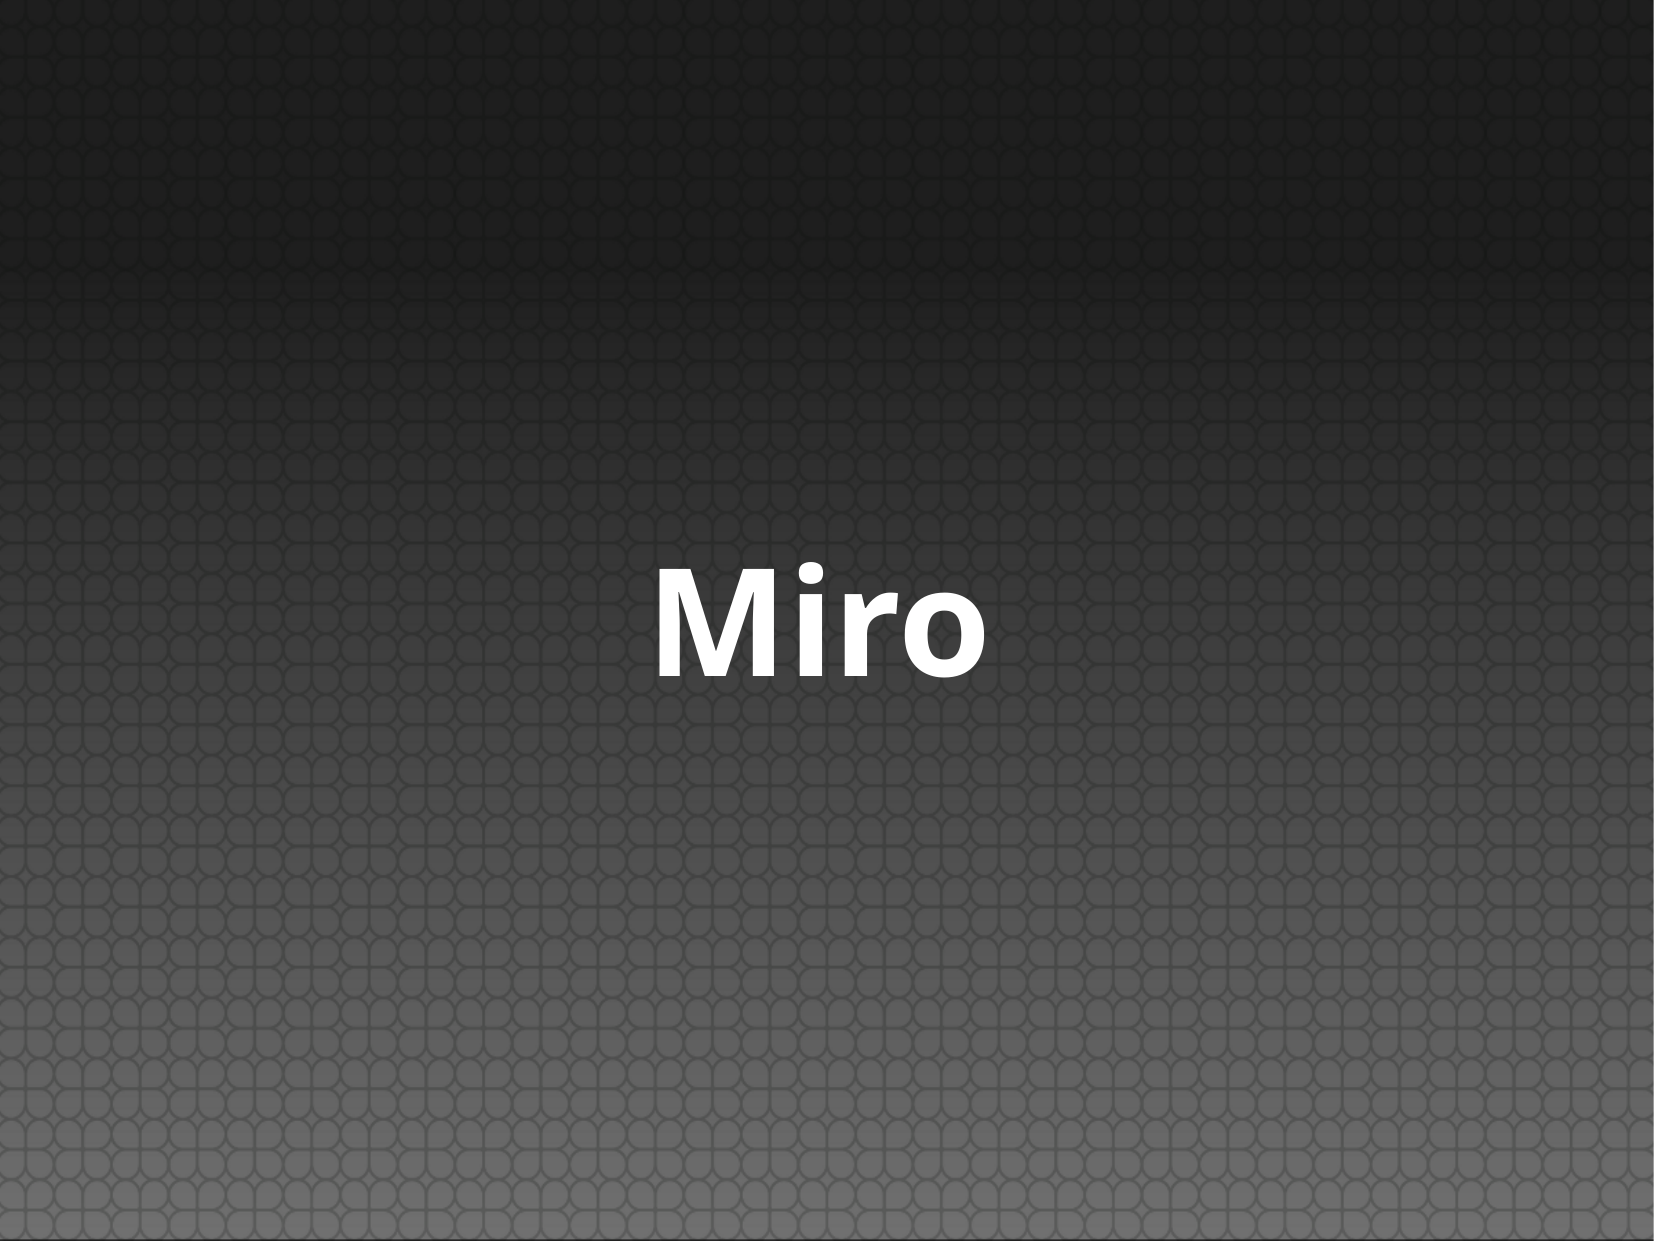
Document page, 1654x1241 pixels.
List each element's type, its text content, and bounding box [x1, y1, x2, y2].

title Miro [75, 531, 1564, 707]
picture [0, 0, 1654, 1241]
